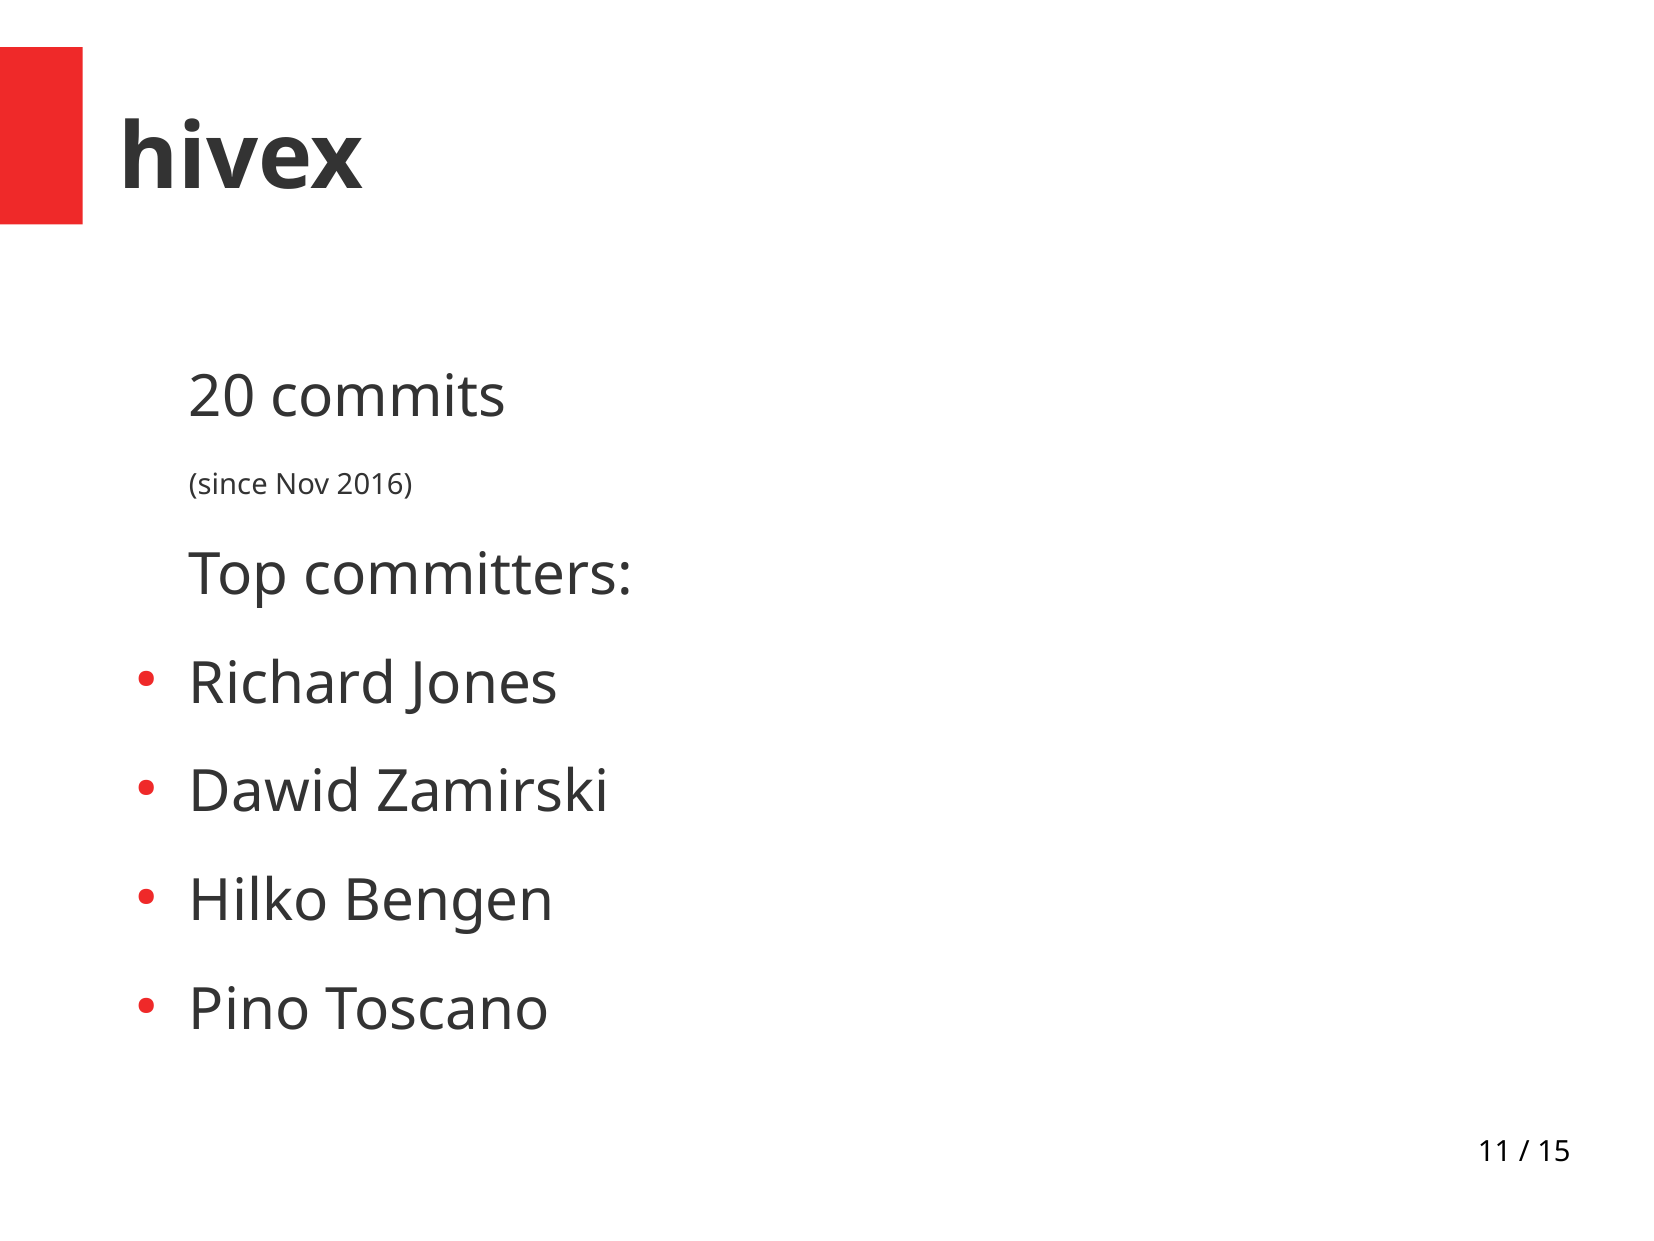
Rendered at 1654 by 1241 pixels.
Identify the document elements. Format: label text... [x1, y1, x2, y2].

list 20 commits (since Nov 2016) Top committers: Richard Jones Dawid Zamirski Hilko Bengen Pino Toscano [118, 354, 1536, 1074]
title hivex [118, 49, 1571, 257]
